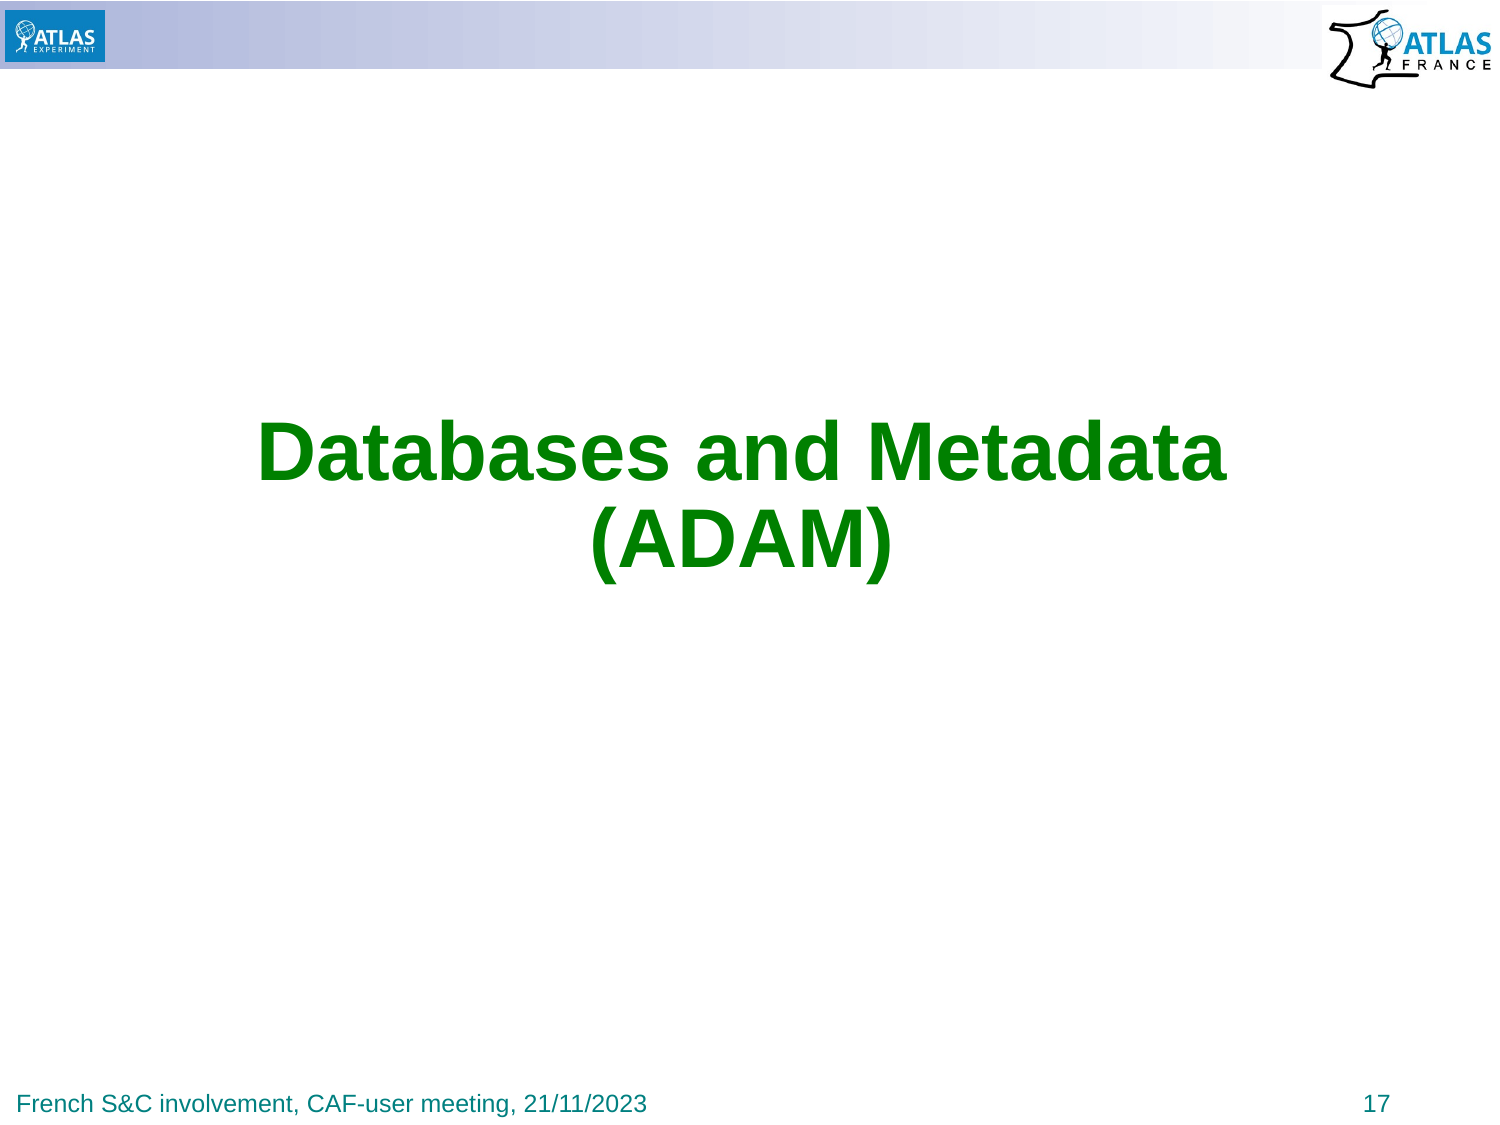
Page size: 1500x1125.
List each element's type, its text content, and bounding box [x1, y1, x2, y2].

picture [5, 10, 105, 62]
picture [1322, 5, 1498, 93]
text_box Databases and Metadata (ADAM) [5, 395, 1500, 525]
